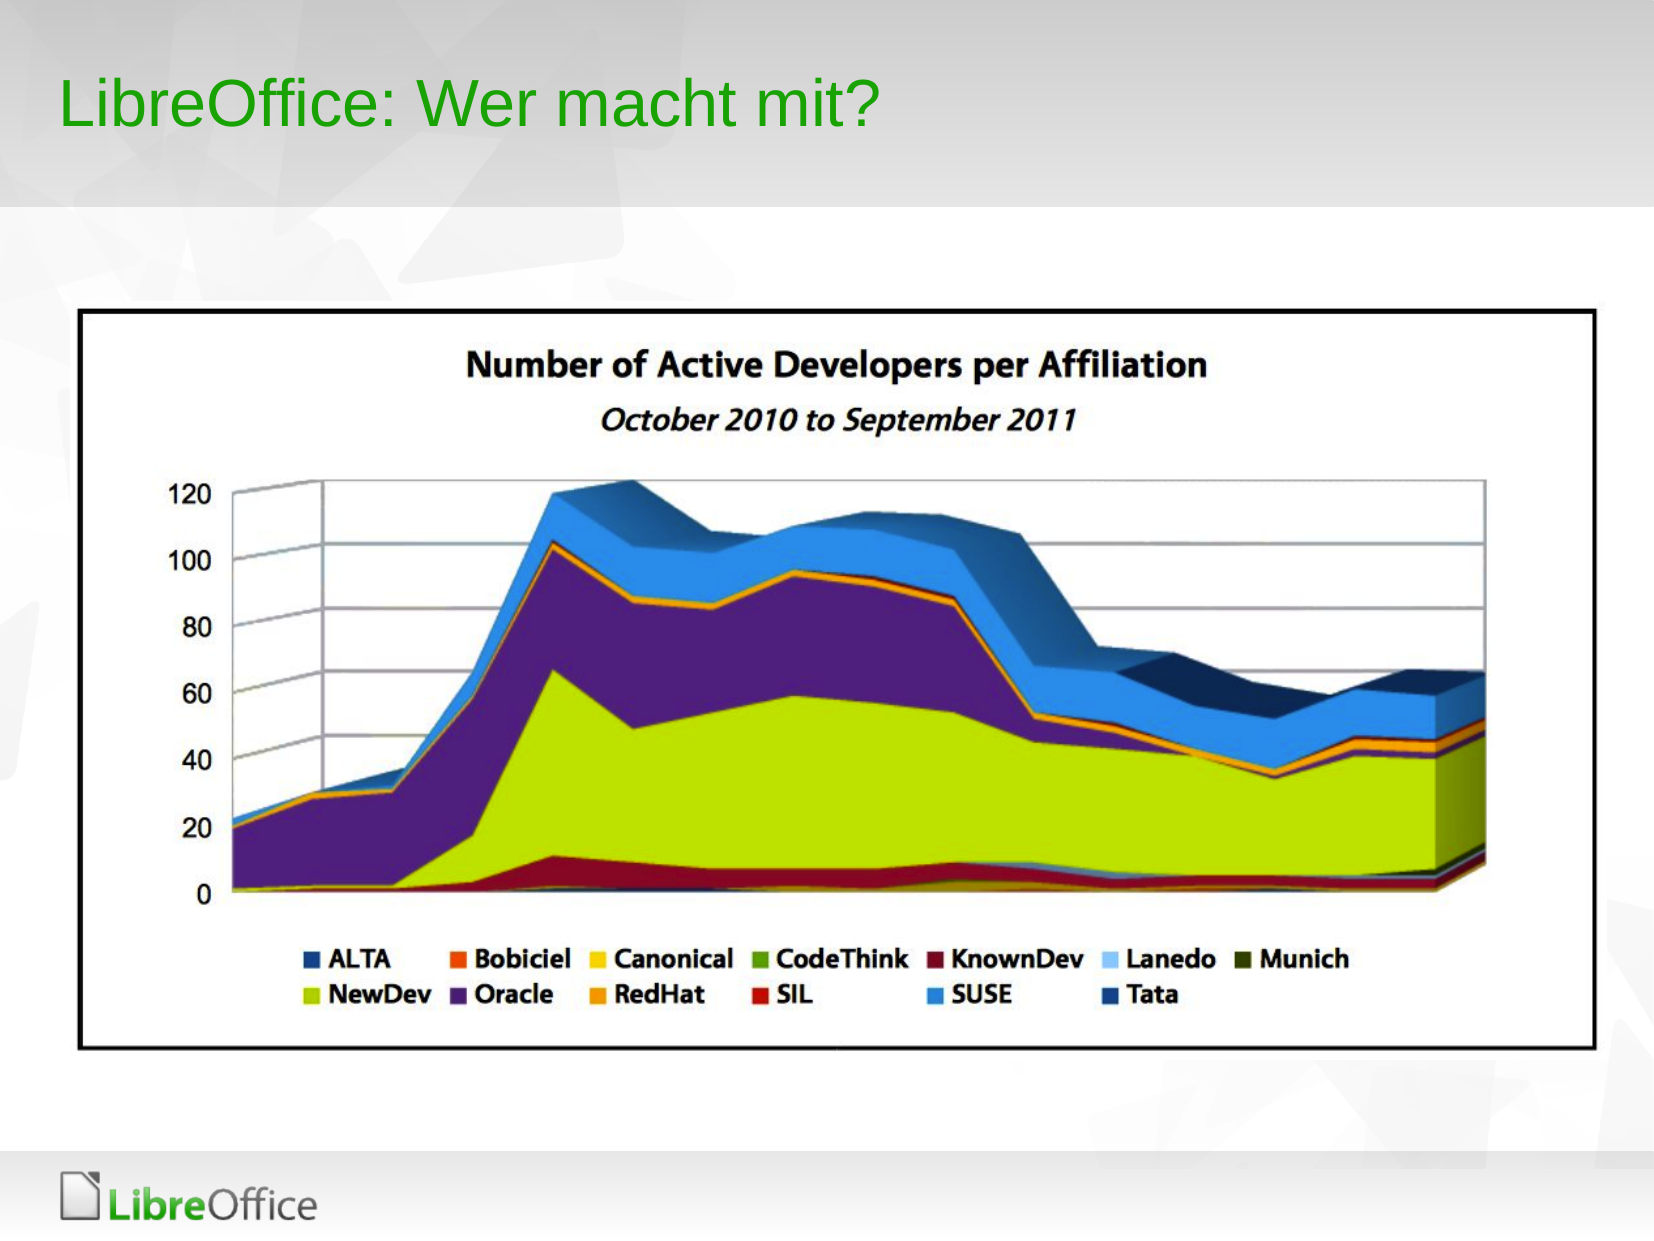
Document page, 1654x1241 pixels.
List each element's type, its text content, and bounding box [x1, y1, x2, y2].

picture [0, 0, 1654, 1169]
picture [41, 1152, 337, 1240]
title LibreOffice: Wer macht mit? [59, 29, 1595, 178]
